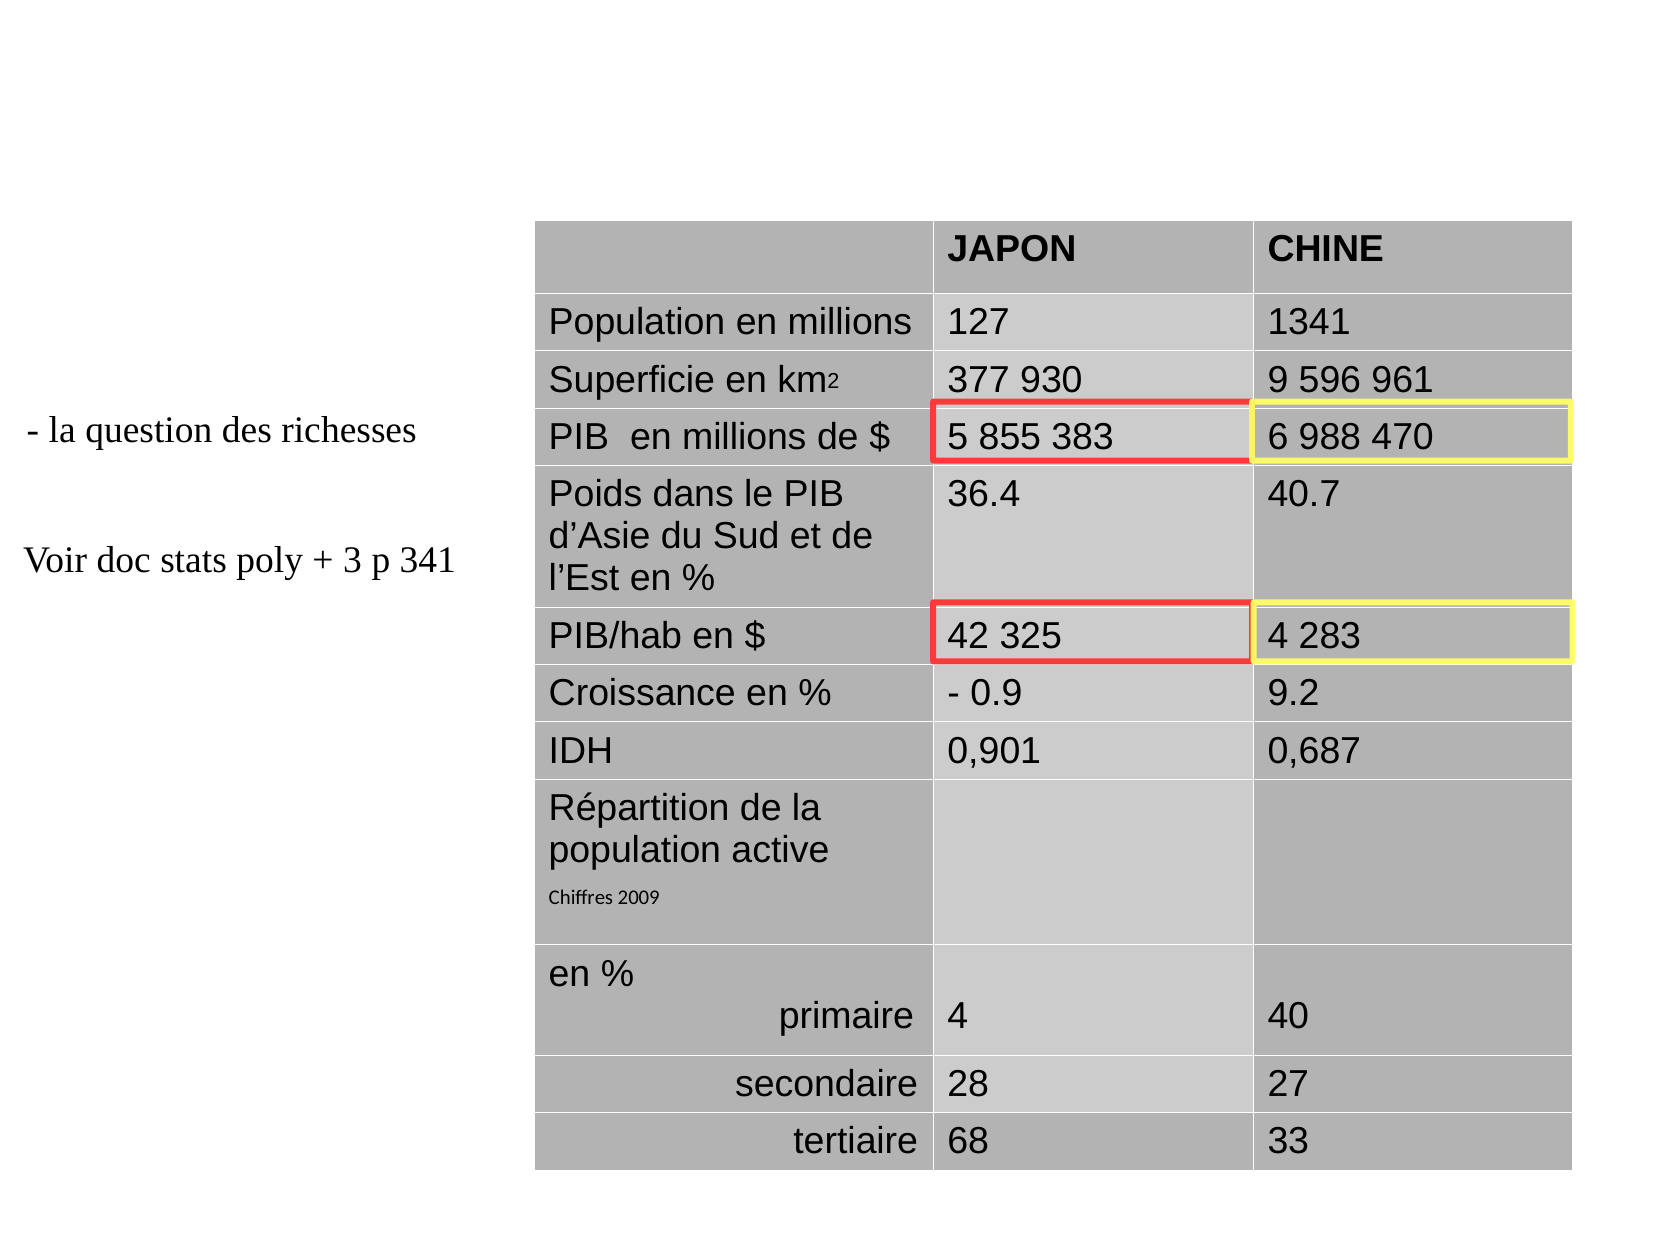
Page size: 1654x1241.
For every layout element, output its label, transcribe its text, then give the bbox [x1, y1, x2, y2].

table_cell 377 930 [934, 351, 1253, 398]
table_cell en % primaire [535, 945, 933, 1055]
table_header JAPON [934, 221, 1253, 293]
table_cell 68 [934, 1113, 1253, 1170]
table_cell Répartition de la population active Chiffres 2009 [535, 780, 933, 944]
table_cell 5 855 383 [937, 409, 1249, 457]
table_cell Poids dans le PIB d’Asie du Sud et de l’Est en % [535, 466, 933, 607]
table_cell IDH [535, 722, 933, 779]
table_cell 40 [1254, 945, 1572, 1055]
table_cell 9 596 961 [1254, 351, 1572, 398]
table_cell 40.7 [1254, 466, 1572, 599]
table_cell 0,901 [934, 722, 1253, 779]
table_cell 4 [934, 945, 1253, 1055]
table_cell 42 325 [937, 608, 1249, 658]
table_cell Population en millions [535, 294, 933, 350]
table_cell 1341 [1254, 294, 1572, 350]
text_box Voir doc stats poly + 3 p 341 [8, 531, 482, 589]
table_header CHINE [1254, 221, 1572, 293]
table_cell tertiaire [535, 1113, 933, 1170]
table_cell 127 [934, 294, 1253, 350]
table_cell PIB en millions de $ [535, 409, 933, 465]
table_cell 6 988 470 [1255, 409, 1567, 457]
table_cell 27 [1254, 1056, 1572, 1112]
table_cell secondaire [535, 1056, 933, 1112]
table_cell Croissance en % [535, 665, 933, 721]
table_cell 0,687 [1254, 722, 1572, 779]
table_cell 33 [1254, 1113, 1572, 1170]
table_cell - 0.9 [934, 665, 1253, 721]
table_cell PIB/hab en $ [535, 608, 930, 664]
table_cell [934, 780, 1253, 944]
table_cell 4 283 [1257, 608, 1569, 658]
table_cell 36.4 [934, 466, 1253, 599]
table_cell Superficie en km2 [535, 351, 933, 408]
table_header [535, 221, 933, 293]
text_box - la question des richesses [11, 401, 442, 459]
table_cell 28 [934, 1056, 1253, 1112]
table_cell [1254, 780, 1572, 944]
table_cell 9.2 [1254, 665, 1572, 721]
